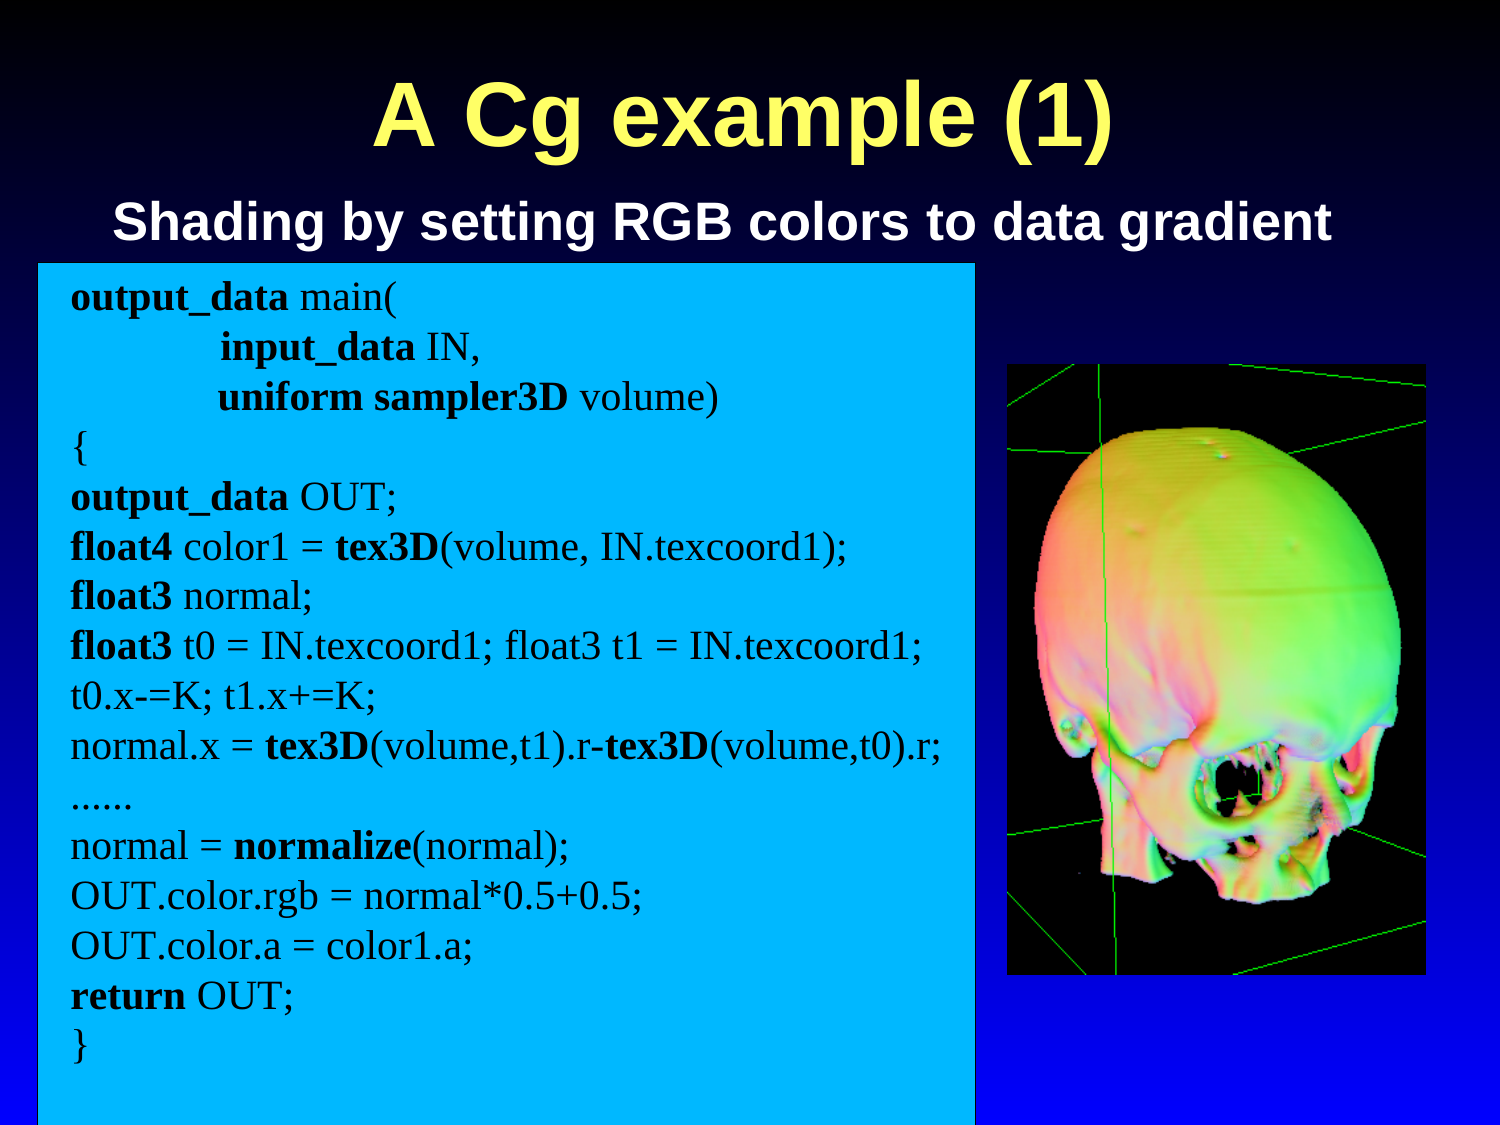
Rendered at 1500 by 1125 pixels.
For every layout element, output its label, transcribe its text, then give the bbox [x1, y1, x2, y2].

list Shading by setting RGB colors to data gradient [112, 187, 1401, 301]
text_box output_data main( input_data IN, uniform sampler3D volume) { output_data OUT; float4 color1 = tex3D(volume, IN.texcoord1); float3 normal; float3 t0 = IN.texcoord1; float3 t1 = IN.texcoord1; t0.x-=K; t1.x+=K; normal.x = tex3D(volume,t1).r-tex3D(volume,t0).r; ...... normal = normalize(normal); OUT.color.rgb = normal*0.5+0.5; OUT.color.a = color1.a; return OUT; } [37, 262, 976, 1125]
title A Cg example (1) [99, 0, 1388, 226]
picture [1007, 364, 1426, 976]
